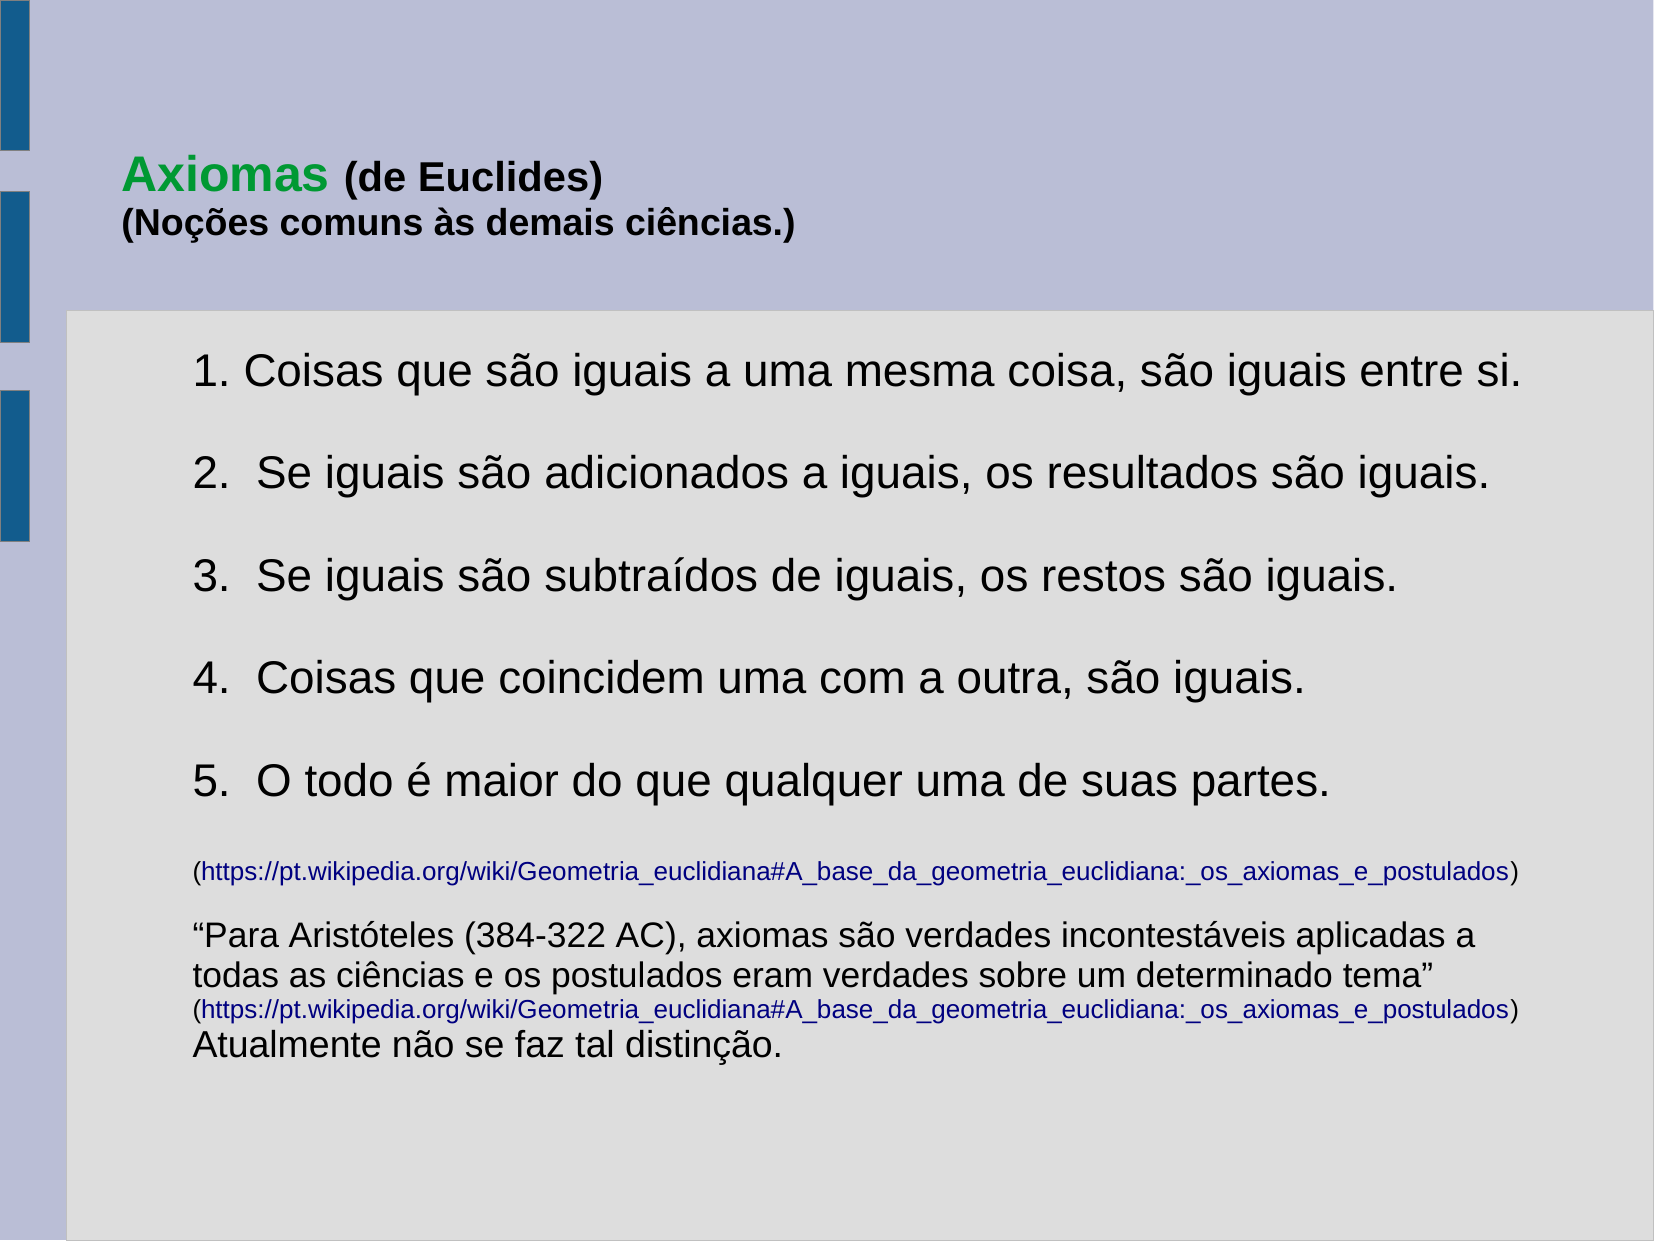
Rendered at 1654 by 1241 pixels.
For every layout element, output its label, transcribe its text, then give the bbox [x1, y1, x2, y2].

list 1. Coisas que são iguais a uma mesma coisa, são iguais entre si. 2. Se iguais são adicionados a iguais, os resultados são iguais. 3. Se iguais são subtraídos de iguais, os restos são iguais. 4. Coisas que coincidem uma com a outra, são iguais. 5. O todo é maior do que qualquer uma de suas partes. (https://pt.wikipedia.org/wiki/Geometria_euclidiana#A_base_da_geometria_euclidiana:_os_axiomas_e_postulados) “Para Aristóteles (384-322 AC), axiomas são verdades incontestáveis aplicadas a todas as ciências e os postulados eram verdades sobre um determinado tema” (https://pt.wikipedia.org/wiki/Geometria_euclidiana#A_base_da_geometria_euclidiana:_os_axiomas_e_postulados) Atualmente não se faz tal distinção. [121, 344, 1534, 1127]
title Axiomas (de Euclides) (Noções comuns às demais ciências.) [121, 91, 1534, 299]
